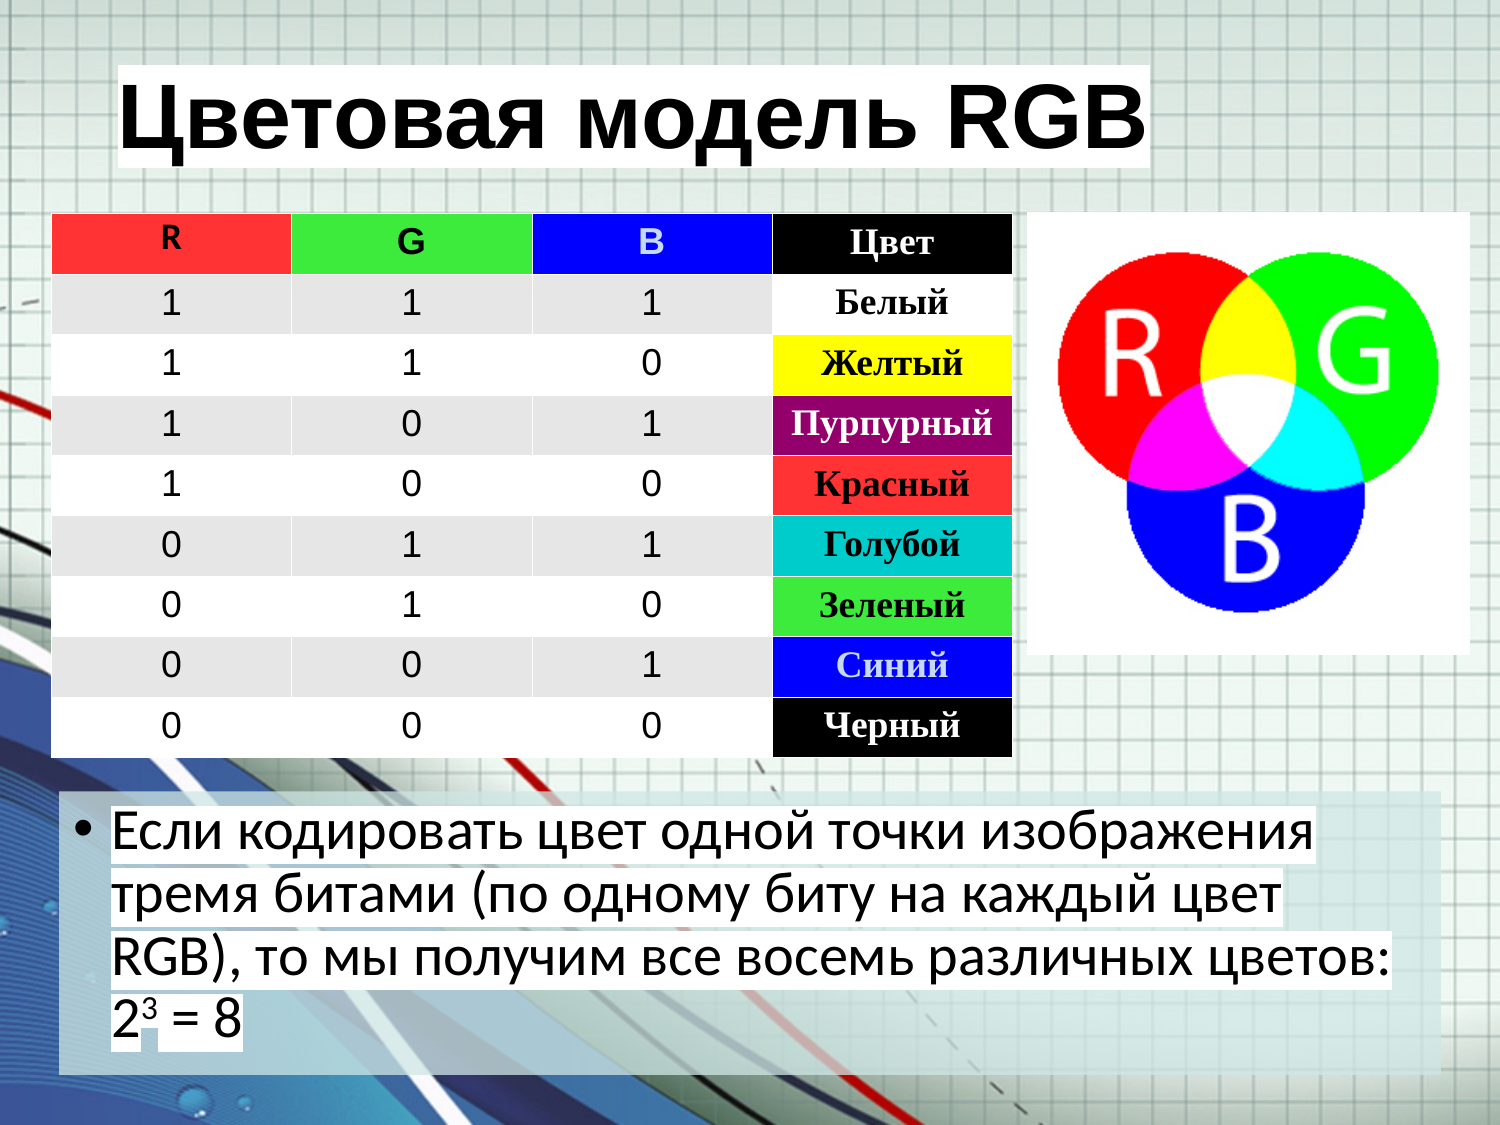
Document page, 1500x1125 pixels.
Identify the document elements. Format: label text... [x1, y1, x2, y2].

table_cell Синий [773, 637, 1012, 697]
table_cell 1 [292, 335, 532, 395]
table_header R [52, 214, 291, 274]
table_cell 1 [533, 396, 772, 455]
table_cell 1 [533, 516, 772, 576]
title Цветовая модель RGB [103, 55, 1397, 182]
table_cell 0 [52, 637, 291, 697]
table_cell 1 [533, 637, 772, 697]
table_cell 0 [52, 577, 291, 636]
table_cell 0 [533, 335, 772, 395]
list Если кодировать цвет одной точки изображения тремя битами (по одному биту на каждый цвет RGB), то мы получим все восемь различных цветов: 23 = 8 [59, 791, 1441, 1075]
table_cell Черный [773, 698, 1012, 757]
table_cell 0 [292, 637, 532, 697]
table_cell Красный [773, 456, 1012, 515]
table_cell 1 [52, 396, 291, 455]
table_cell 0 [52, 516, 291, 576]
table_cell 0 [52, 698, 291, 757]
picture [0, 0, 1500, 1125]
table_cell 0 [533, 698, 772, 757]
table_header B [533, 214, 772, 274]
table_cell 0 [292, 698, 532, 757]
table_header Цвет [773, 214, 1012, 274]
table_cell 1 [292, 577, 532, 636]
table_cell 1 [52, 275, 291, 334]
table_cell 0 [533, 577, 772, 636]
table_cell Зеленый [773, 577, 1012, 636]
table_cell Голубой [773, 516, 1012, 576]
table_cell 1 [533, 275, 772, 334]
table_cell 1 [292, 516, 532, 576]
table_cell 0 [533, 456, 772, 515]
table_cell Белый [773, 275, 1012, 334]
table_header G [292, 214, 532, 274]
table_cell 1 [292, 275, 532, 334]
table_cell Желтый [773, 335, 1012, 395]
table_cell 1 [52, 335, 291, 395]
table_cell 0 [292, 456, 532, 515]
table_cell 1 [52, 456, 291, 515]
table_cell 0 [292, 396, 532, 455]
table_cell Пурпурный [773, 396, 1012, 455]
